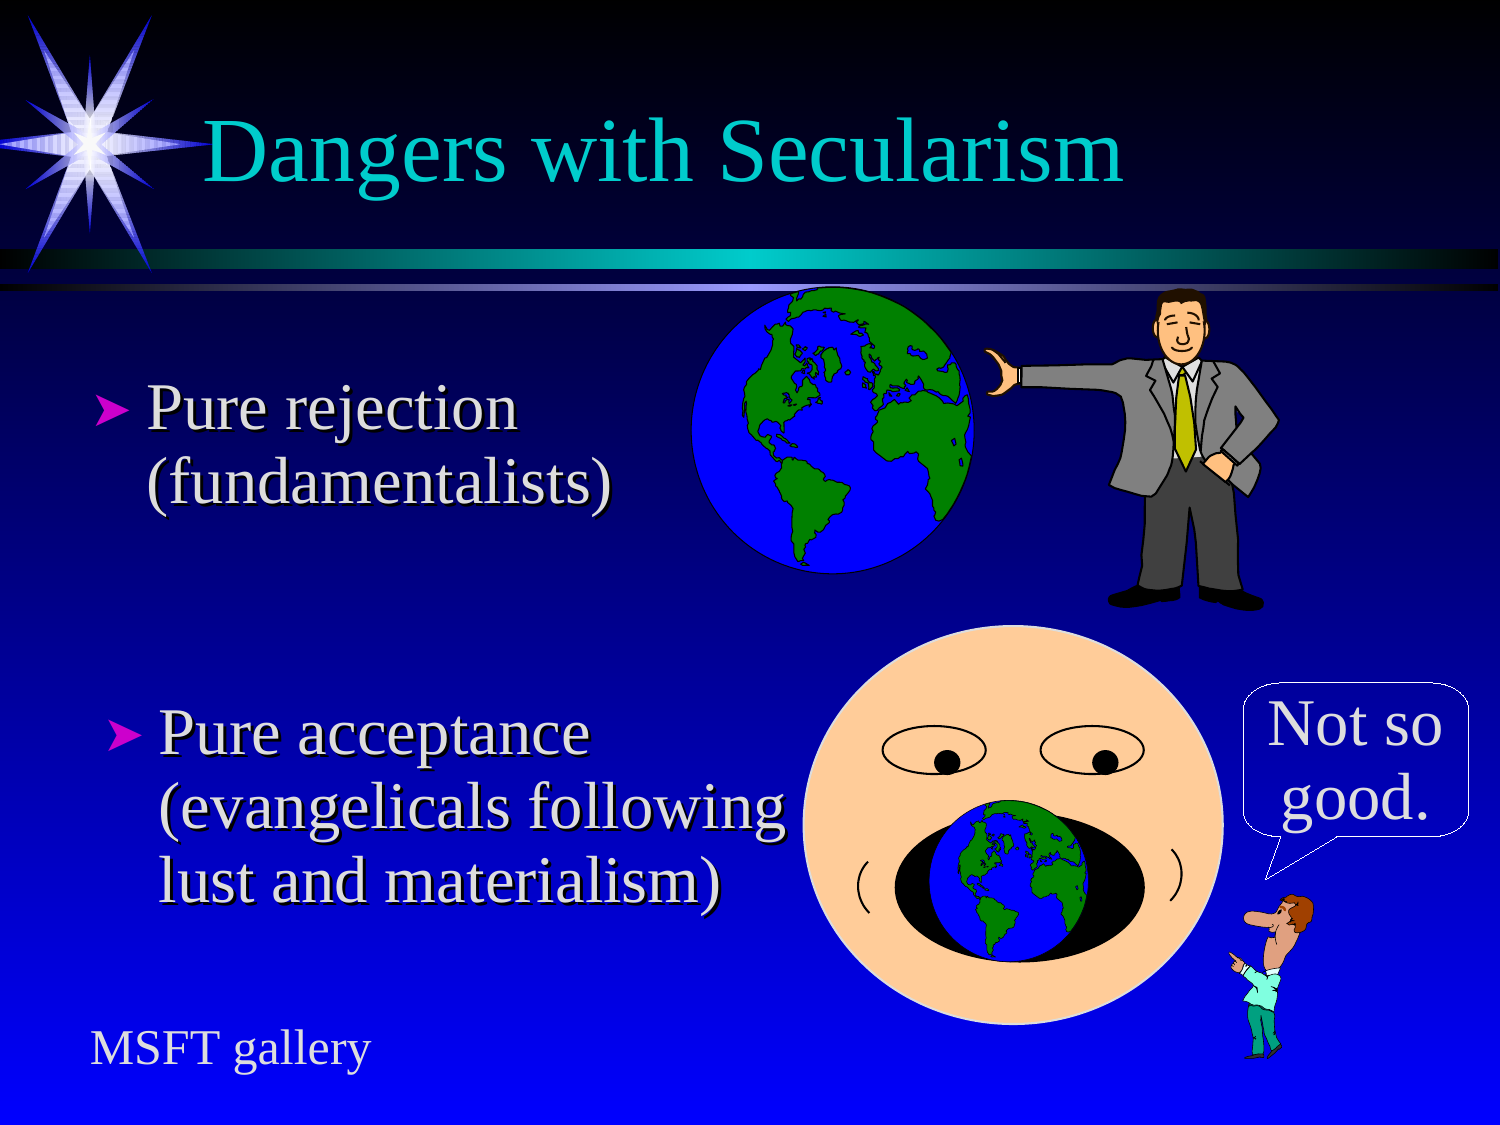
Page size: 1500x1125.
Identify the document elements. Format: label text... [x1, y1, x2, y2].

text_box MSFT gallery [75, 1012, 713, 1083]
text_box [807, 626, 1223, 1025]
chart [1228, 893, 1315, 1060]
text_box Pure rejection (fundamentalists) [75, 362, 813, 538]
text_box Not so good. [1243, 682, 1469, 880]
chart [928, 800, 1089, 963]
title Dangers with Secularism [187, 56, 1463, 244]
chart [690, 286, 976, 575]
text_box [984, 288, 1279, 611]
text_box Pure acceptance (evangelicals following lust and materialism) [87, 687, 850, 863]
